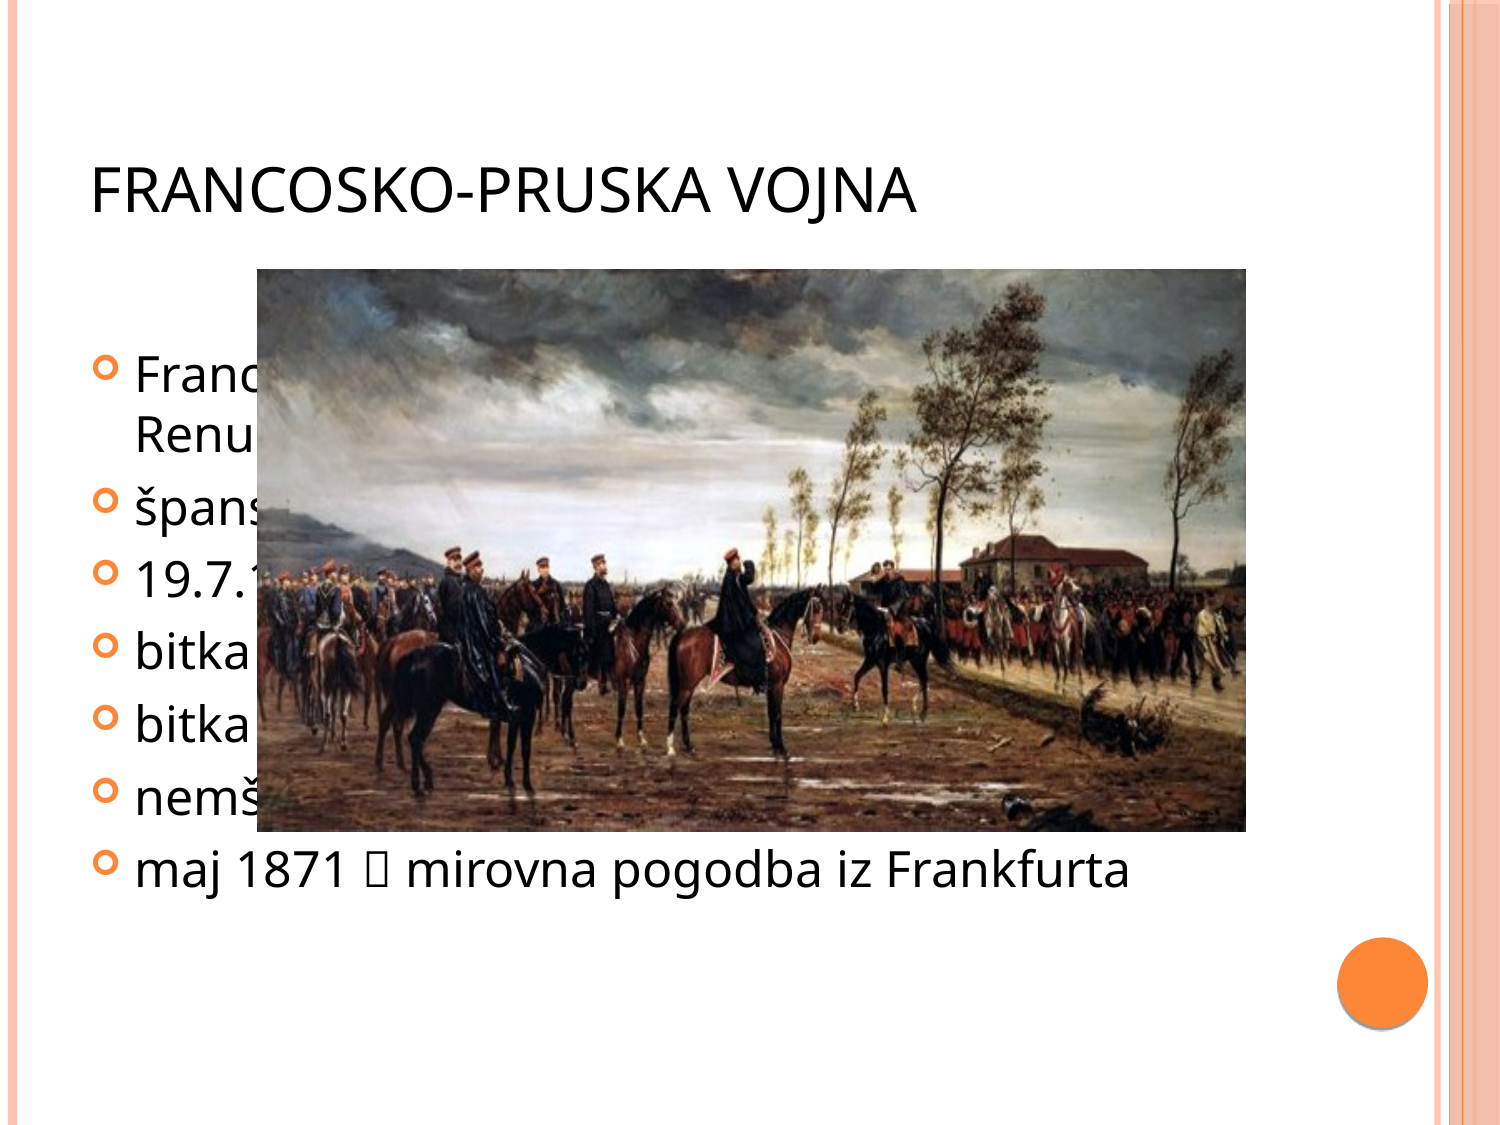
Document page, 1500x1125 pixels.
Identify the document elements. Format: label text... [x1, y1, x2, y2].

title FRANCOSKO-PRUSKA VOJNA [75, 45, 1300, 233]
list Francija  prizadevala razširiti na ozemlja ob Renu špansko nasledstveno vprašanje 19.7.1870  Francija napove vojno Prusiji bitka pri Sedanu bitka pri Metzu nemške enote oblegale Pariz maj 1871  mirovna pogodba iz Frankfurta [75, 262, 1300, 1062]
picture [257, 269, 1246, 832]
